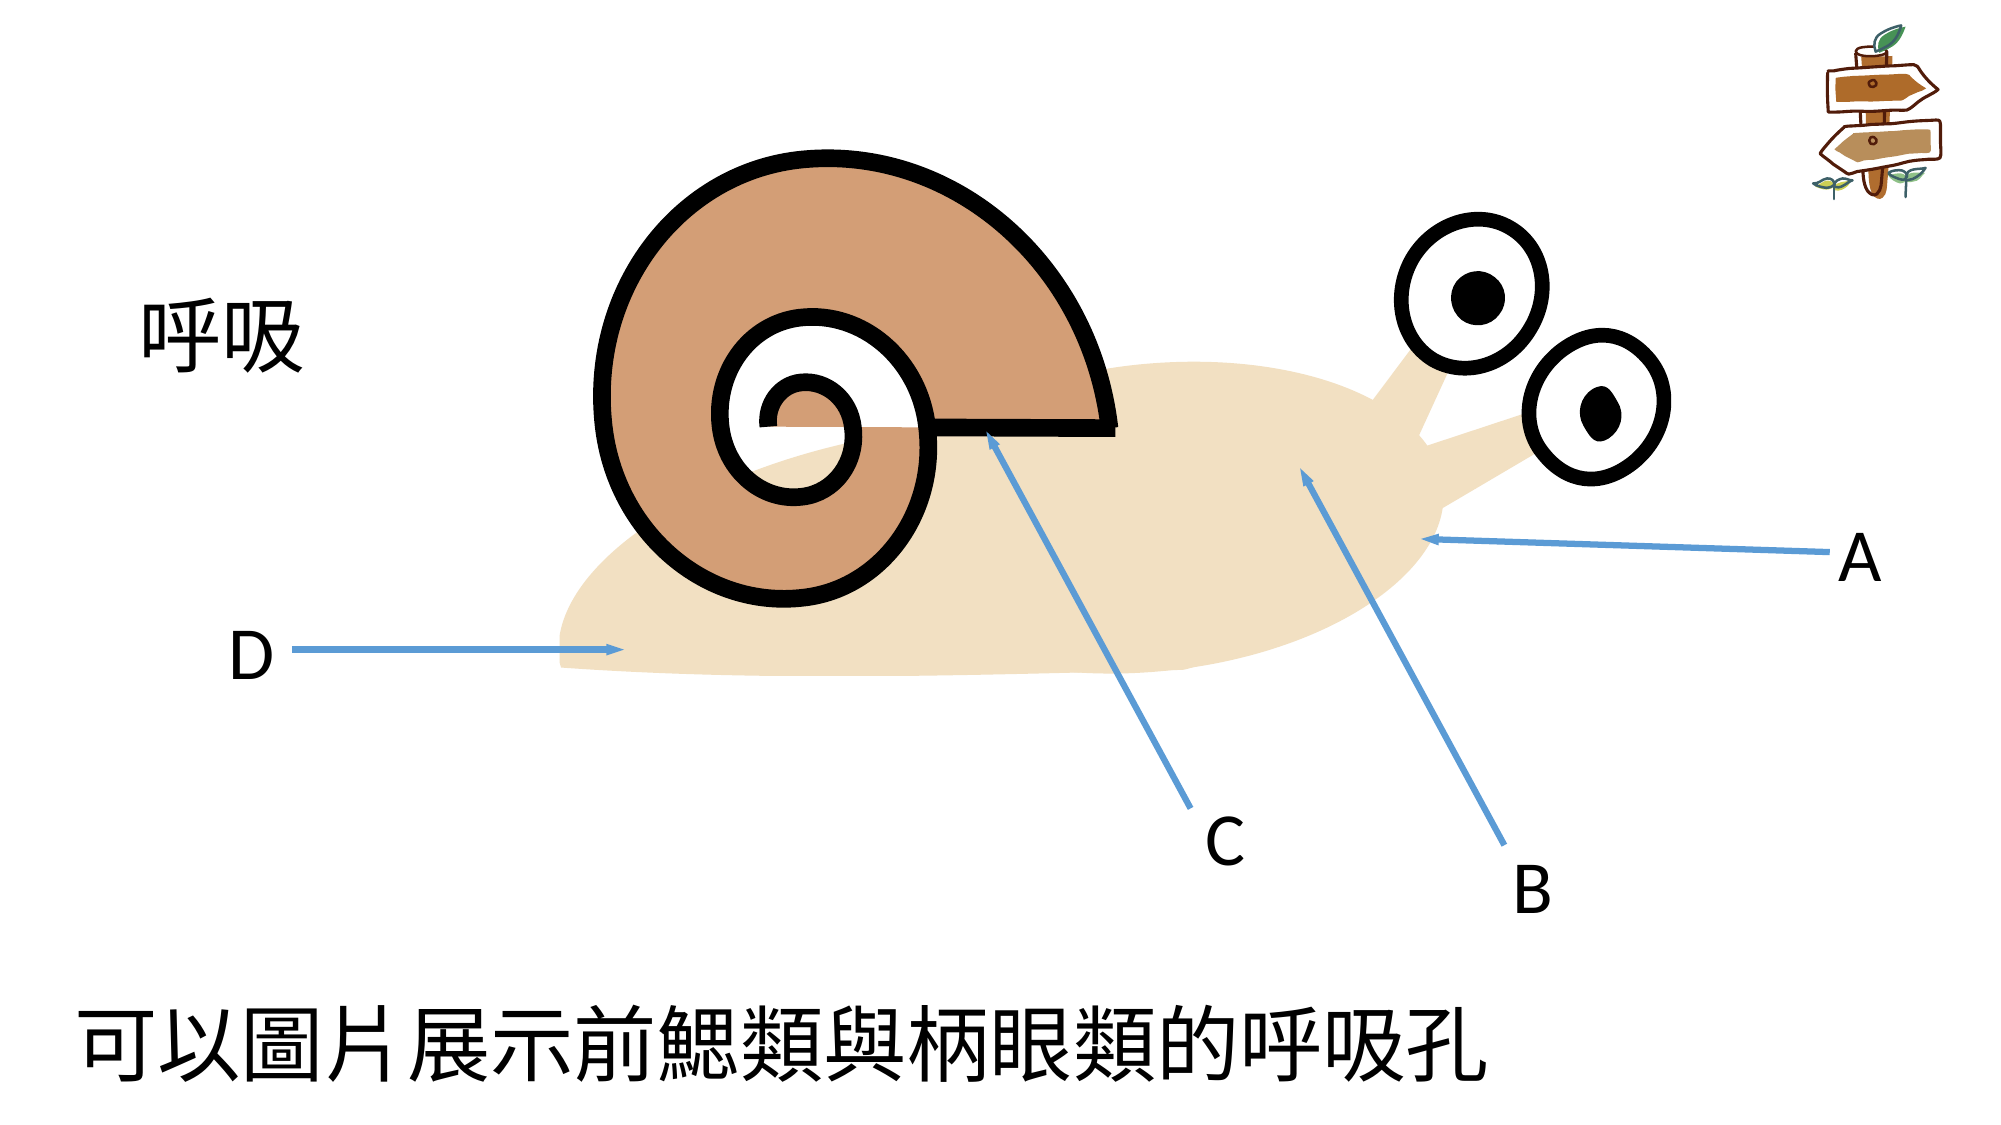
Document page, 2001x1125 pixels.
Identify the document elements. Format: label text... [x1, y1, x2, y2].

text_box D [213, 596, 272, 703]
text_box A [1823, 499, 1882, 606]
text_box 呼吸 [123, 275, 323, 393]
picture [1811, 24, 1944, 201]
text_box B [1497, 830, 1556, 937]
picture [559, 149, 1672, 676]
text_box 可以圖片展示前鰓類與柄眼類的呼吸孔 [59, 984, 1521, 1102]
text_box C [1190, 783, 1302, 890]
